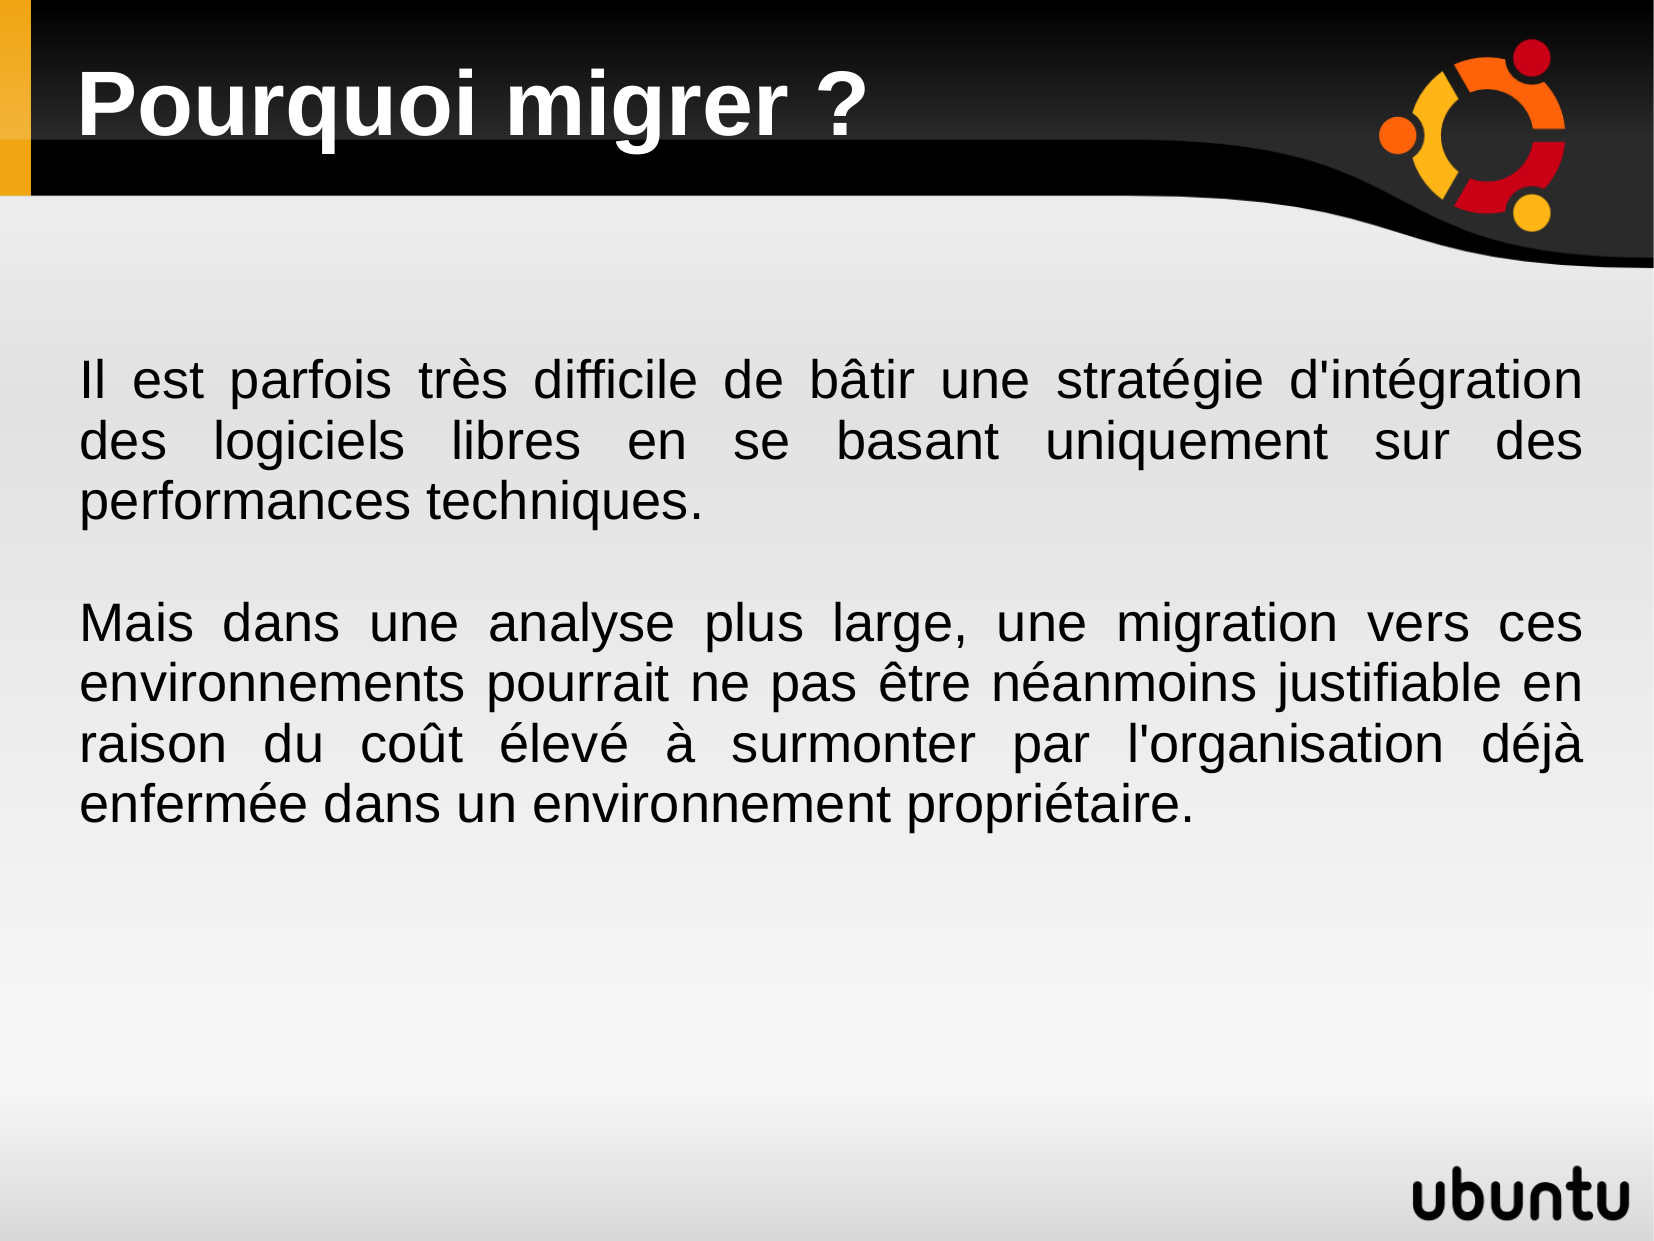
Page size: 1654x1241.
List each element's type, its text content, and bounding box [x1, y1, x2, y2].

title Pourquoi migrer ? [76, 0, 1565, 208]
text_box Il est parfois très difficile de bâtir une stratégie d'intégration des logiciels libres en se basant uniquement sur des performances techniques. Mais dans une analyse plus large, une migration vers ces environnements pourrait ne pas être néanmoins justifiable en raison du coût élevé à surmonter par l'organisation déjà enfermée dans un environnement propriétaire. [64, 342, 1601, 896]
picture [0, 0, 1654, 1241]
